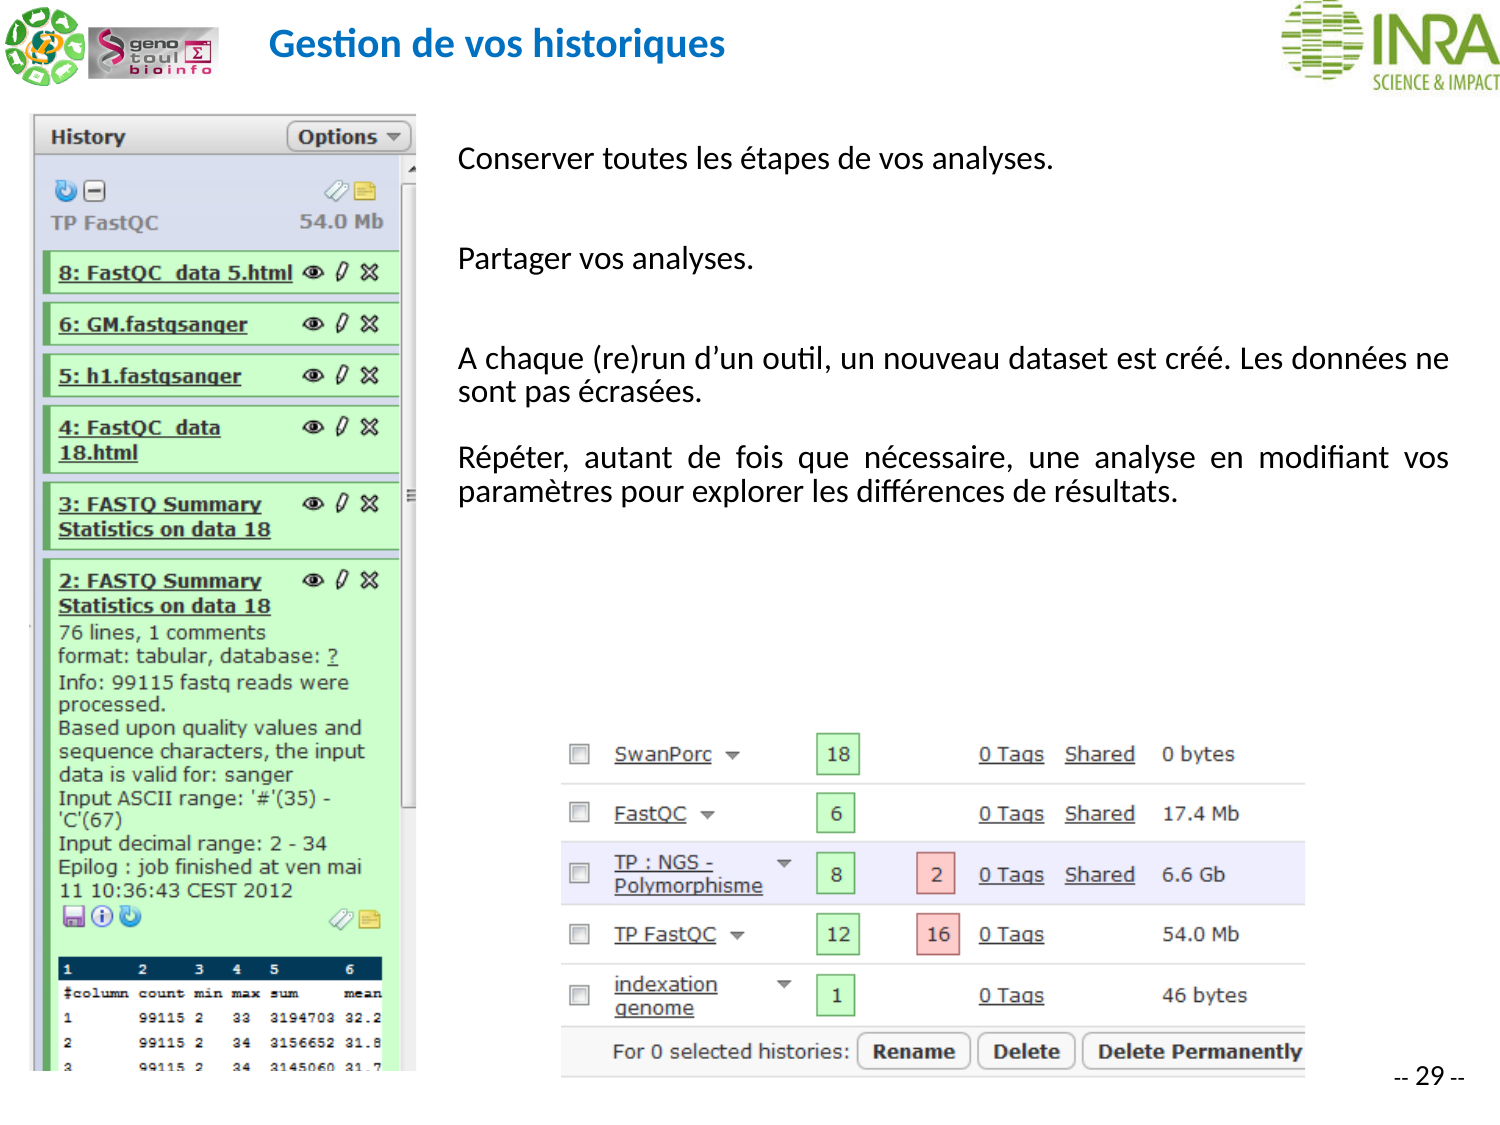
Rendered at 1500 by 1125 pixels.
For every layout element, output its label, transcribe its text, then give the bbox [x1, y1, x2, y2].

picture [29, 113, 417, 1071]
text_box Conserver toutes les étapes de vos analyses. Partager vos analyses. A chaque (re)run d’un outil, un nouveau dataset est créé. Les données ne sont pas écrasées. Répéter, autant de fois que nécessaire, une analyse en modifiant vos paramètres pour explorer les différences de résultats. [442, 137, 1500, 601]
picture [5, 7, 85, 86]
picture [88, 27, 219, 79]
picture [1281, 0, 1500, 110]
picture [561, 727, 1306, 1090]
text_box Gestion de vos historiques [253, 19, 1270, 86]
